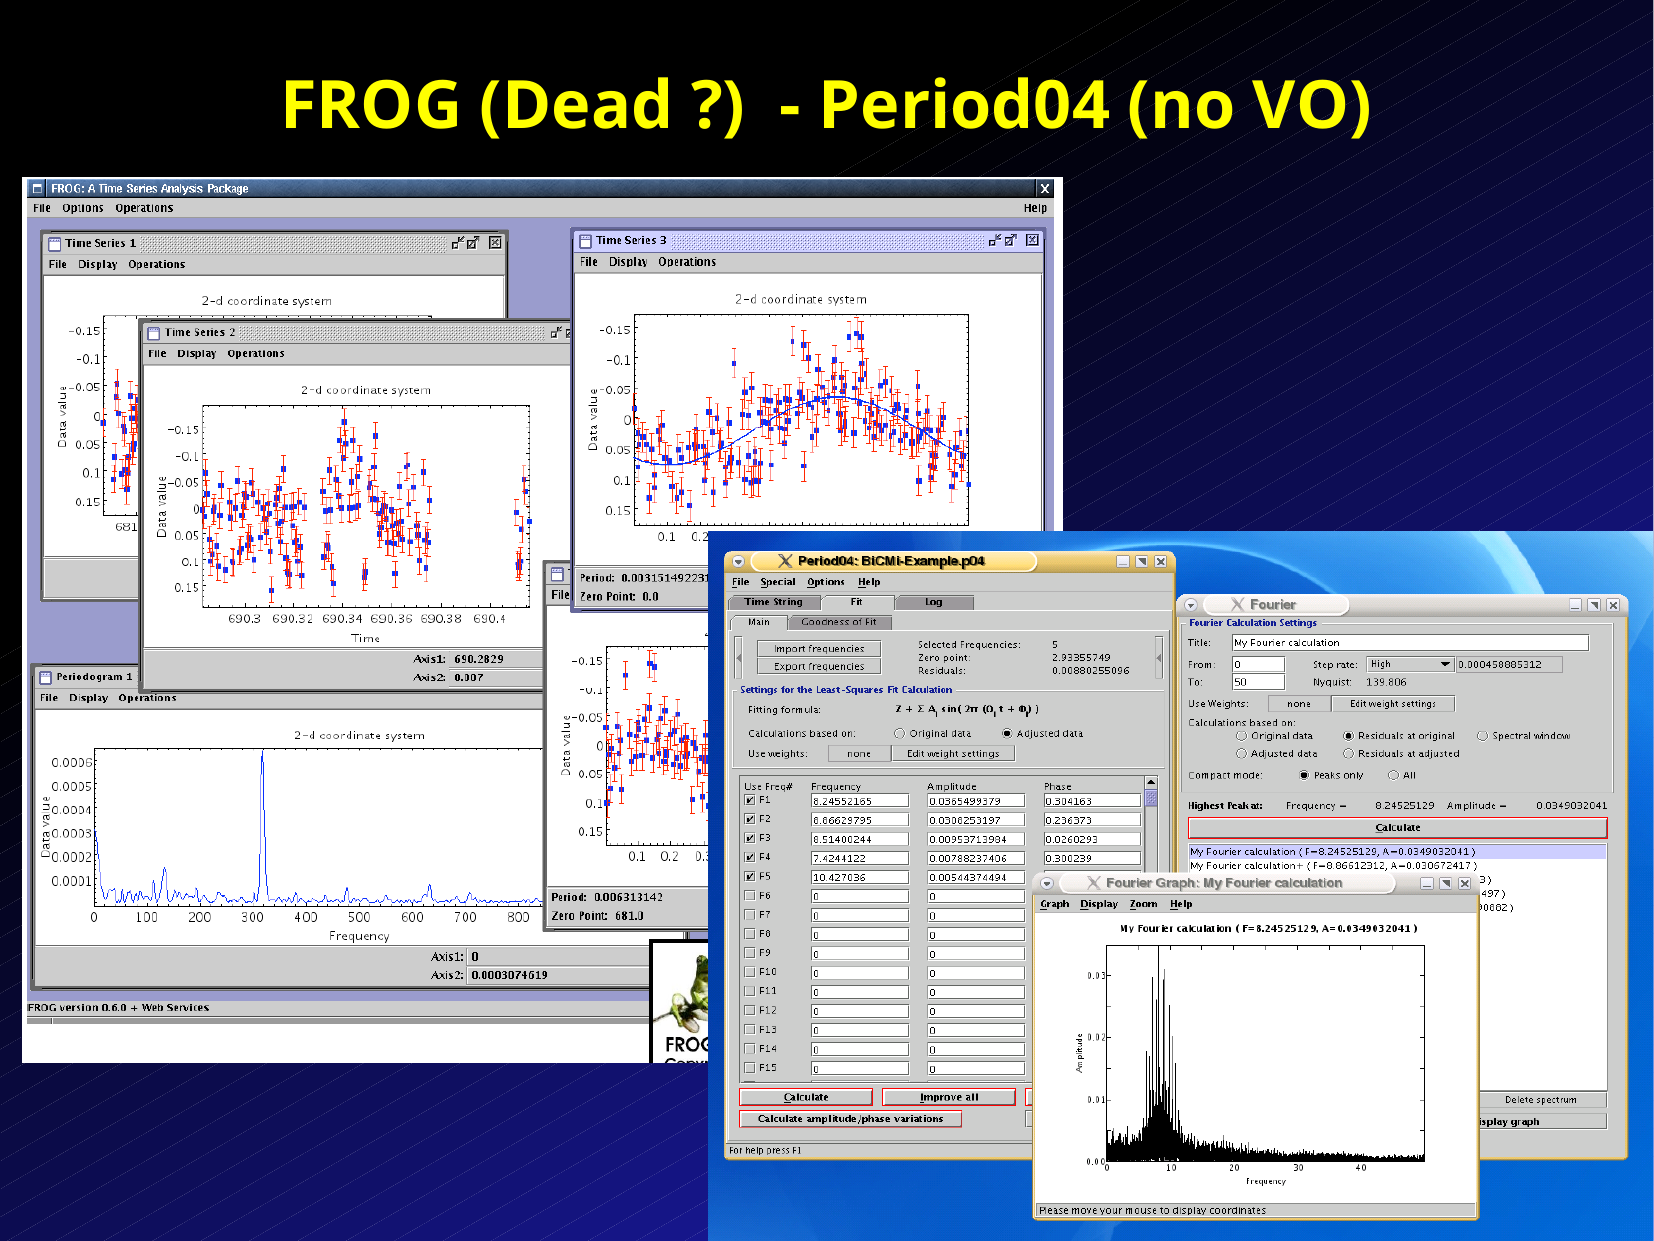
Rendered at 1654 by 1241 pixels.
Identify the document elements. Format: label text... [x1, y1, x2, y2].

title FROG (Dead ?) - Period04 (no VO) [82, 56, 1571, 148]
picture [22, 177, 1654, 1241]
